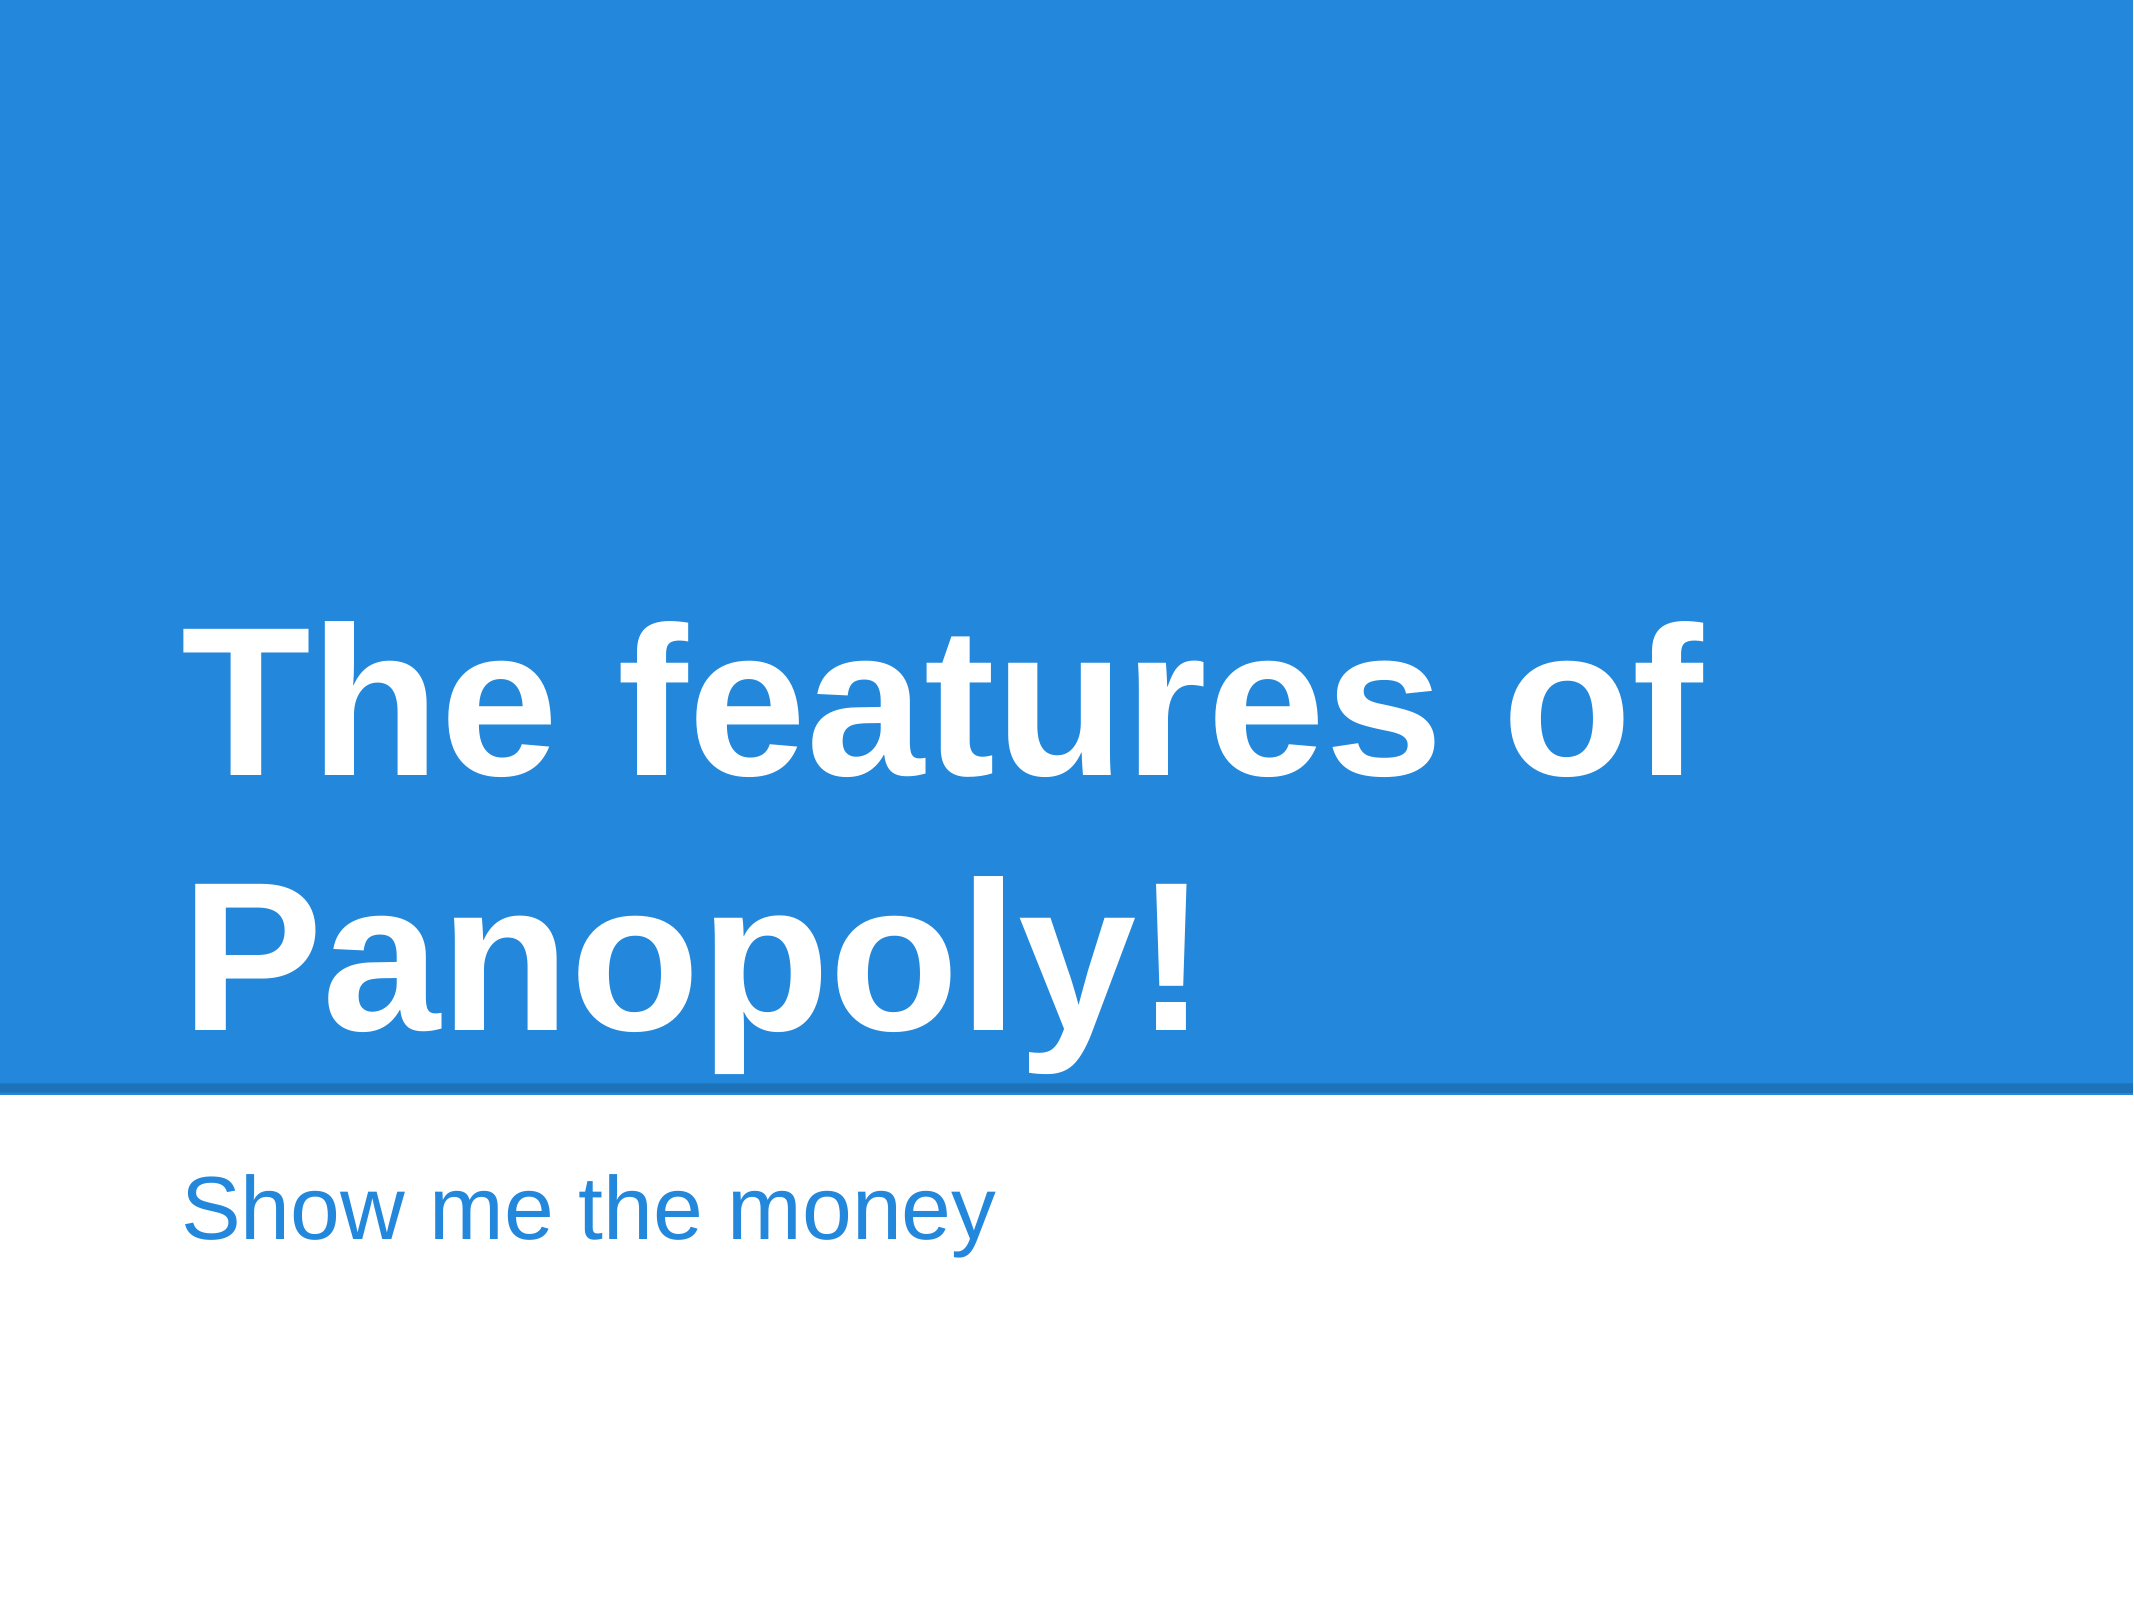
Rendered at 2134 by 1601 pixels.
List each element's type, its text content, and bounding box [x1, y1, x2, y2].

title The features of Panopoly! [159, 581, 1974, 1095]
subtitle Show me the money [159, 1128, 1974, 1370]
